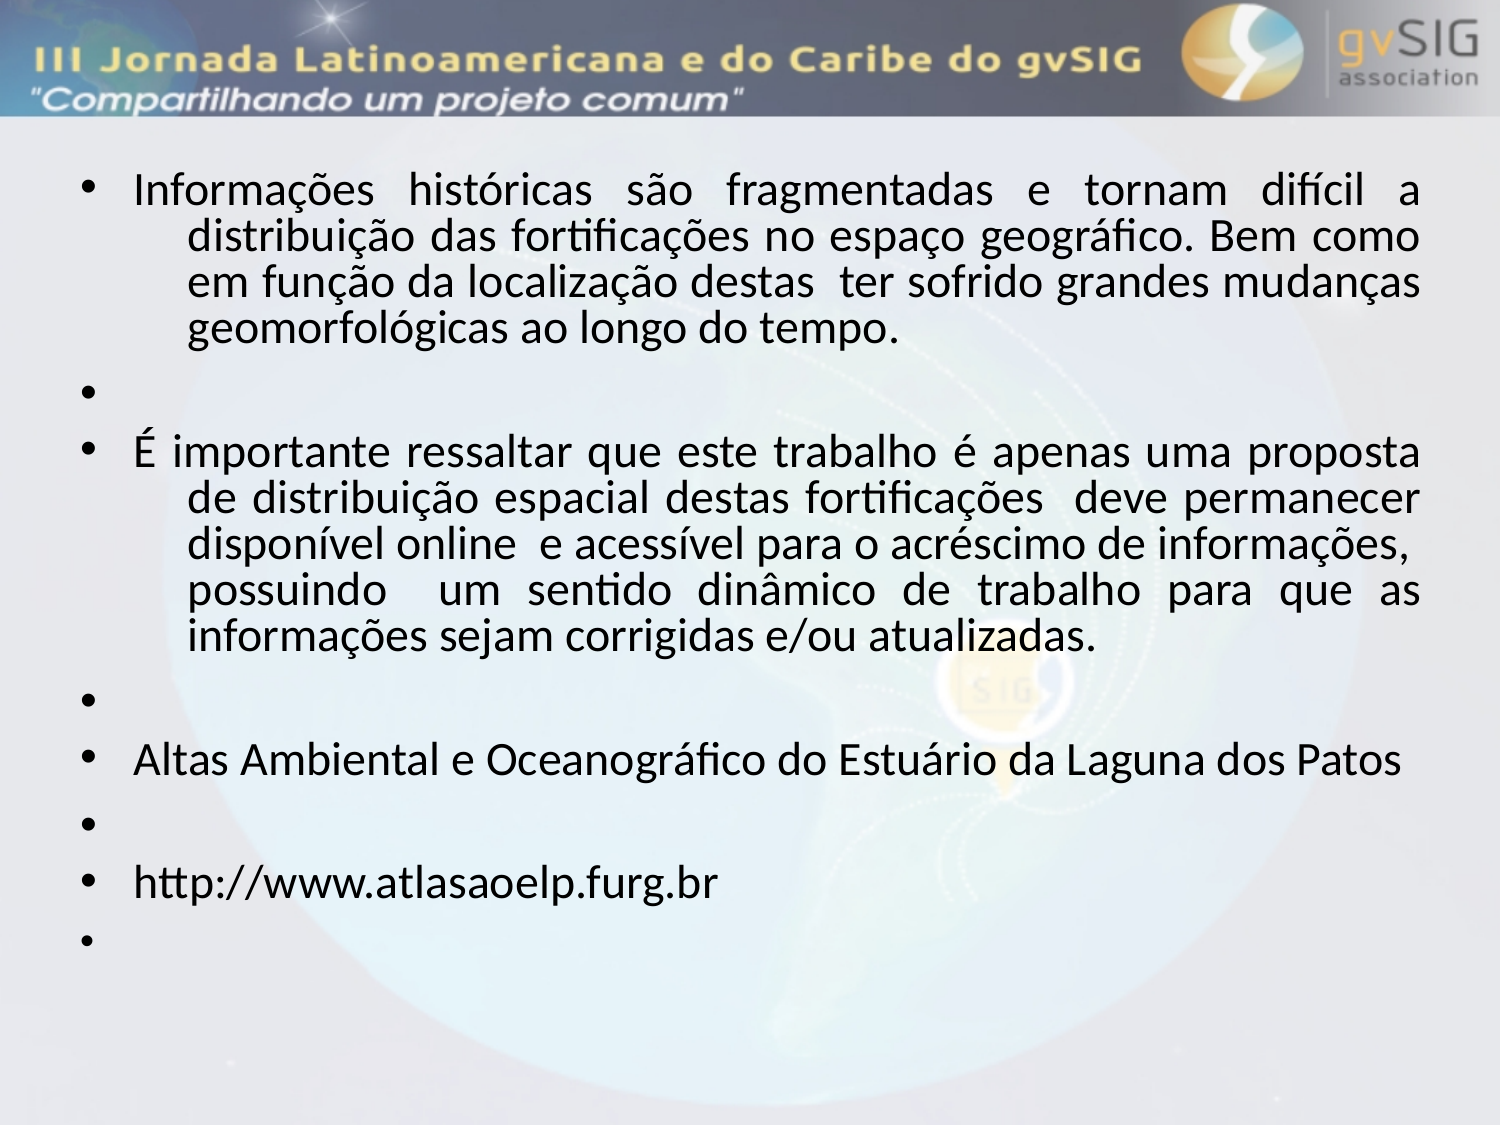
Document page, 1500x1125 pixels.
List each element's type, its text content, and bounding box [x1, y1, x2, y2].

list Informações históricas são fragmentadas e tornam difícil a distribuição das fortificações no espaço geográfico. Bem como em função da localização destas ter sofrido grandes mudanças geomorfológicas ao longo do tempo. É importante ressaltar que este trabalho é apenas uma proposta de distribuição espacial destas fortificações deve permanecer disponível online e acessível para o acréscimo de informações, possuindo um sentido dinâmico de trabalho para que as informações sejam corrigidas e/ou atualizadas. Altas Ambiental e Oceanográfico do Estuário da Laguna dos Patos http://www.atlasaoelp.furg.br [64, 160, 1439, 975]
